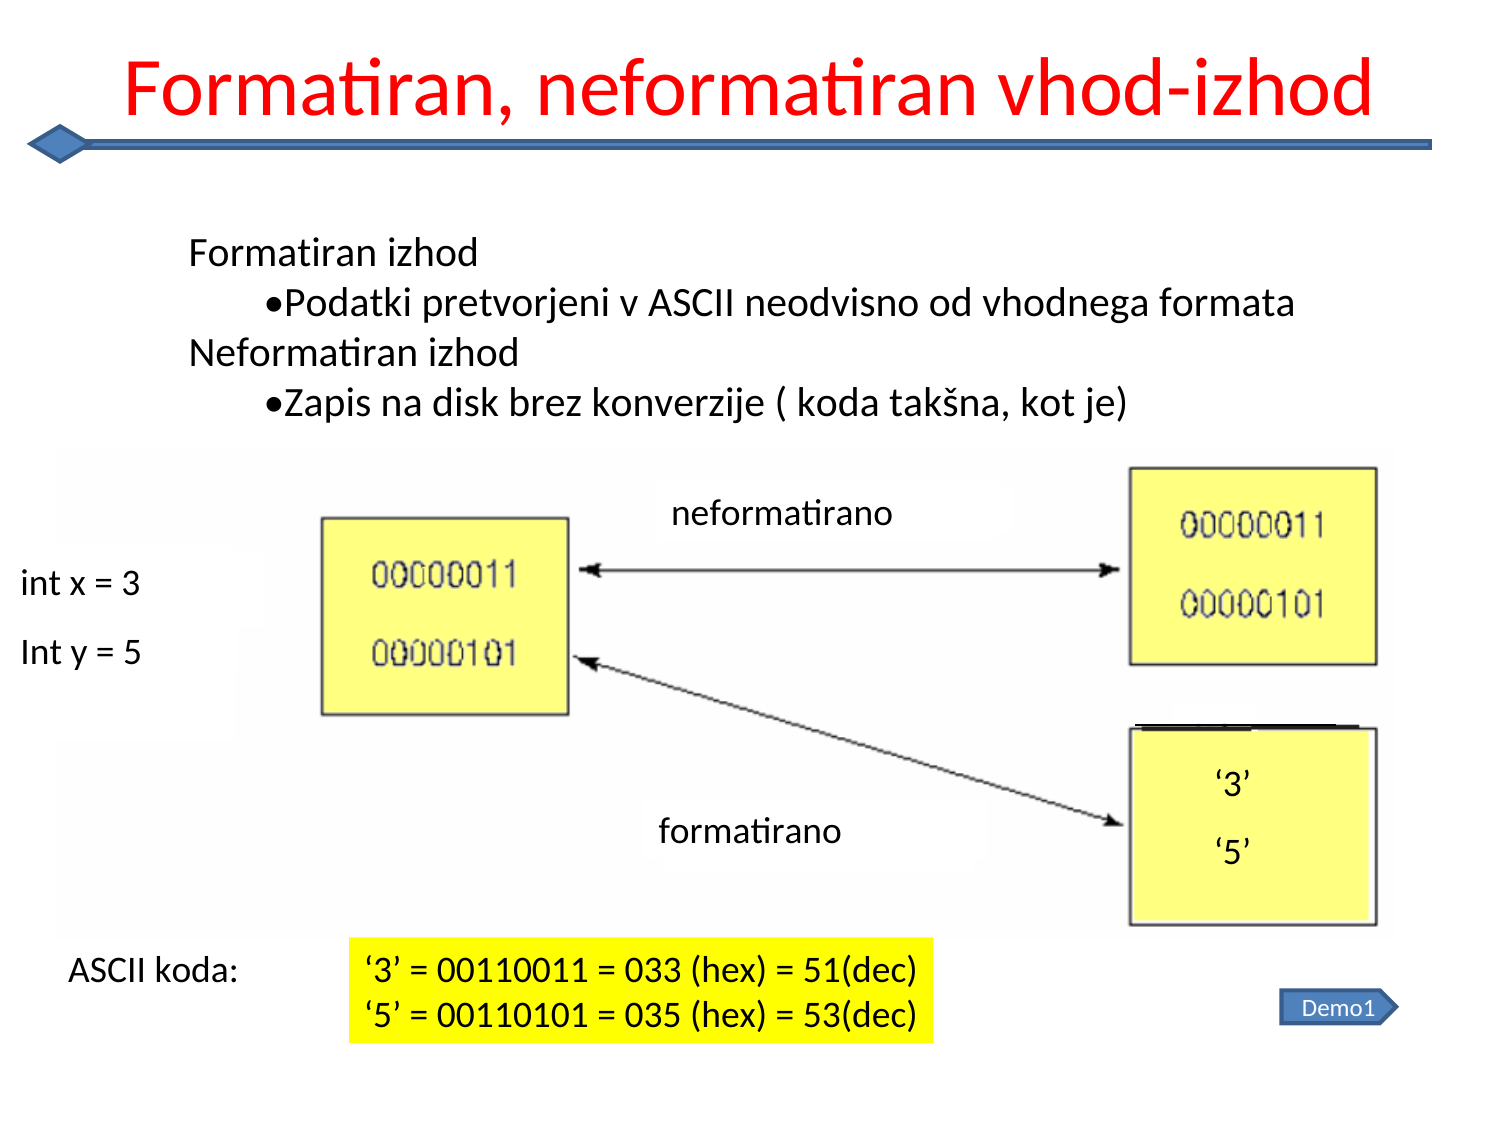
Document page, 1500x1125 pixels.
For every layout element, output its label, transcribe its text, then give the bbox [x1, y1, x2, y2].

title Formatiran, neformatiran vhod-izhod [75, 0, 1426, 190]
text_box formatirano [643, 798, 987, 860]
text_box ‘3’ = 00110011 = 033 (hex) = 51(dec) ‘5’ = 00110101 = 035 (hex) = 53(dec) [349, 937, 934, 1043]
text_box neformatirano [656, 480, 999, 541]
text_box ‘3’ ‘5’ [1198, 751, 1317, 881]
text_box Demo1 [1281, 990, 1397, 1024]
text_box int x = 3 Int y = 5 [5, 550, 236, 680]
text_box ASCII koda: [53, 937, 254, 998]
picture [35, 445, 1397, 941]
text_box Formatiran izhod •Podatki pretvorjeni v ASCII neodvisno od vhodnega formata Neformatiran izhod •Zapis na disk brez konverzije ( koda takšna, kot je) [173, 167, 1311, 433]
